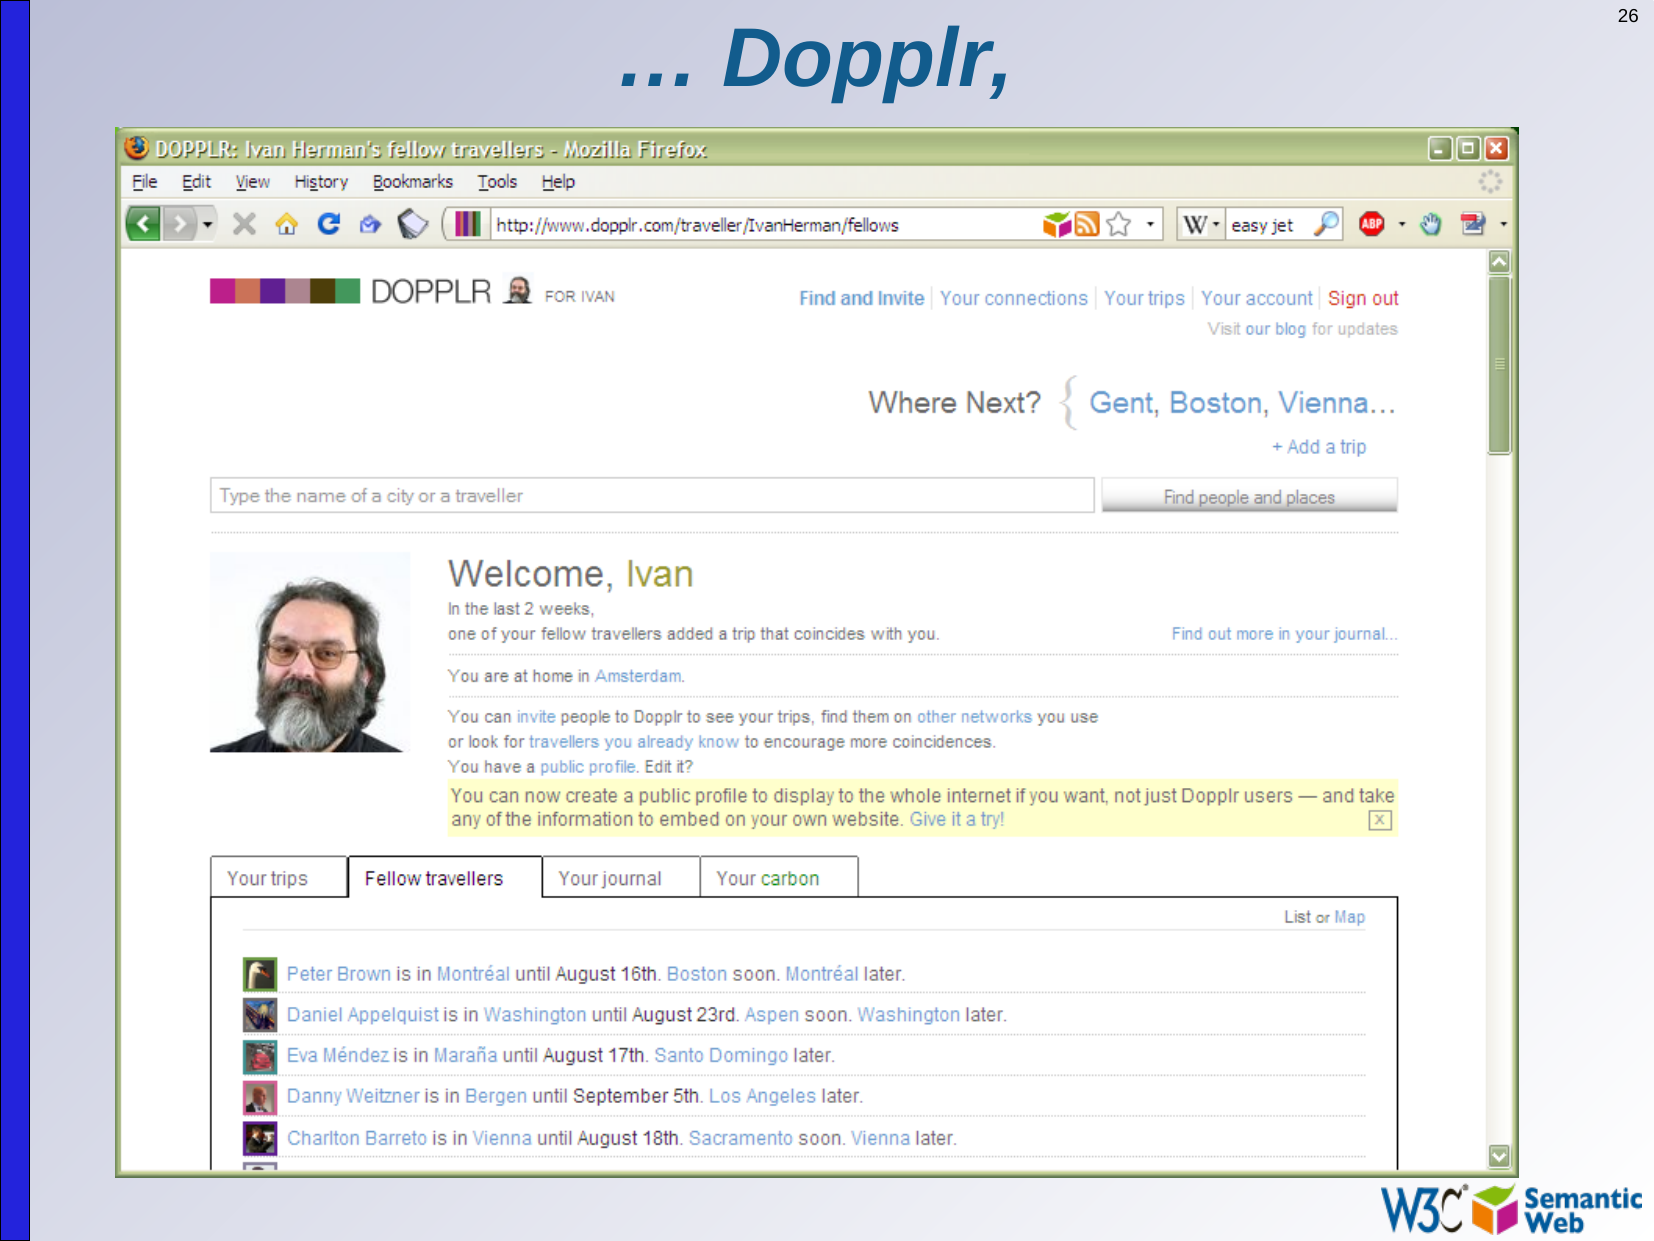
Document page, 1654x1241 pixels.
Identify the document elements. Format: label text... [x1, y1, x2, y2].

title … Dopplr, [0, 0, 1654, 119]
picture [1381, 1181, 1642, 1235]
picture [115, 127, 1519, 1178]
